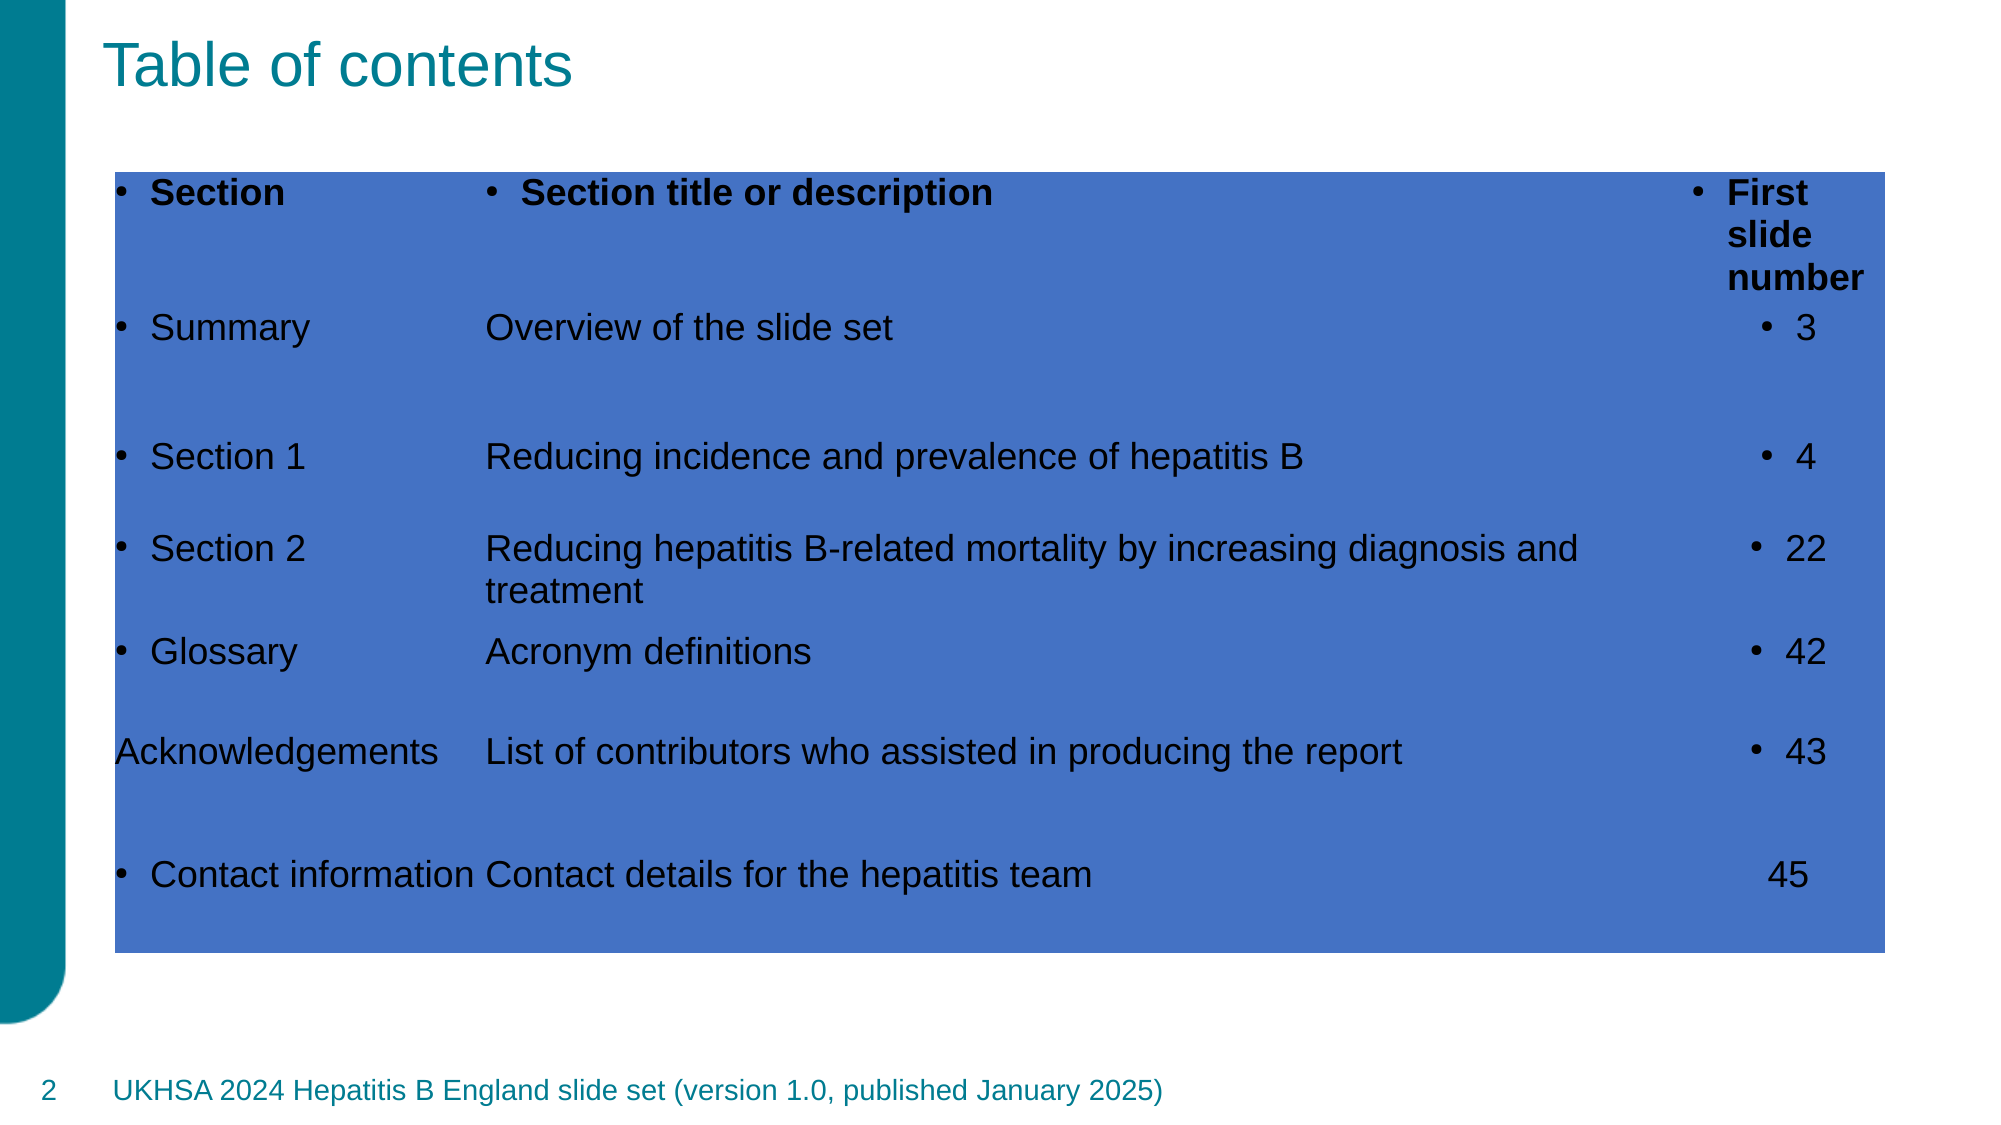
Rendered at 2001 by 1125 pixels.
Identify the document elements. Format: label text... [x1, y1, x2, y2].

table_cell Contact information [115, 853, 485, 953]
table_cell 4 [1692, 436, 1885, 527]
table_cell Reducing incidence and prevalence of hepatitis B [485, 436, 1692, 527]
table_cell 42 [1692, 631, 1885, 730]
table_cell 22 [1692, 527, 1885, 631]
table_cell Summary [115, 307, 485, 436]
table_cell Acknowledgements [115, 730, 485, 853]
table_cell Contact details for the hepatitis team [485, 853, 1692, 953]
table_cell Section 1 [115, 436, 485, 527]
table_cell Reducing hepatitis B-related mortality by increasing diagnosis and treatment [485, 527, 1692, 631]
table_cell 45 [1692, 853, 1885, 953]
table_cell 43 [1692, 730, 1885, 853]
table_cell Section 2 [115, 527, 485, 631]
table_cell 3 [1692, 307, 1885, 436]
table_cell Overview of the slide set [485, 307, 1692, 436]
text_box UKHSA 2024 Hepatitis B England slide set (version 1.0, published January 2025) [97, 1059, 1740, 1120]
text_box [0, 1059, 97, 1119]
table_header Section [115, 172, 485, 307]
table_cell Acronym definitions [485, 631, 1692, 730]
table_cell List of contributors who assisted in producing the report [485, 730, 1692, 853]
table_header Section title or description [485, 172, 1692, 307]
table_header First slide number [1692, 172, 1885, 307]
title Table of contents [87, 25, 1913, 113]
table_cell Glossary [115, 631, 485, 730]
